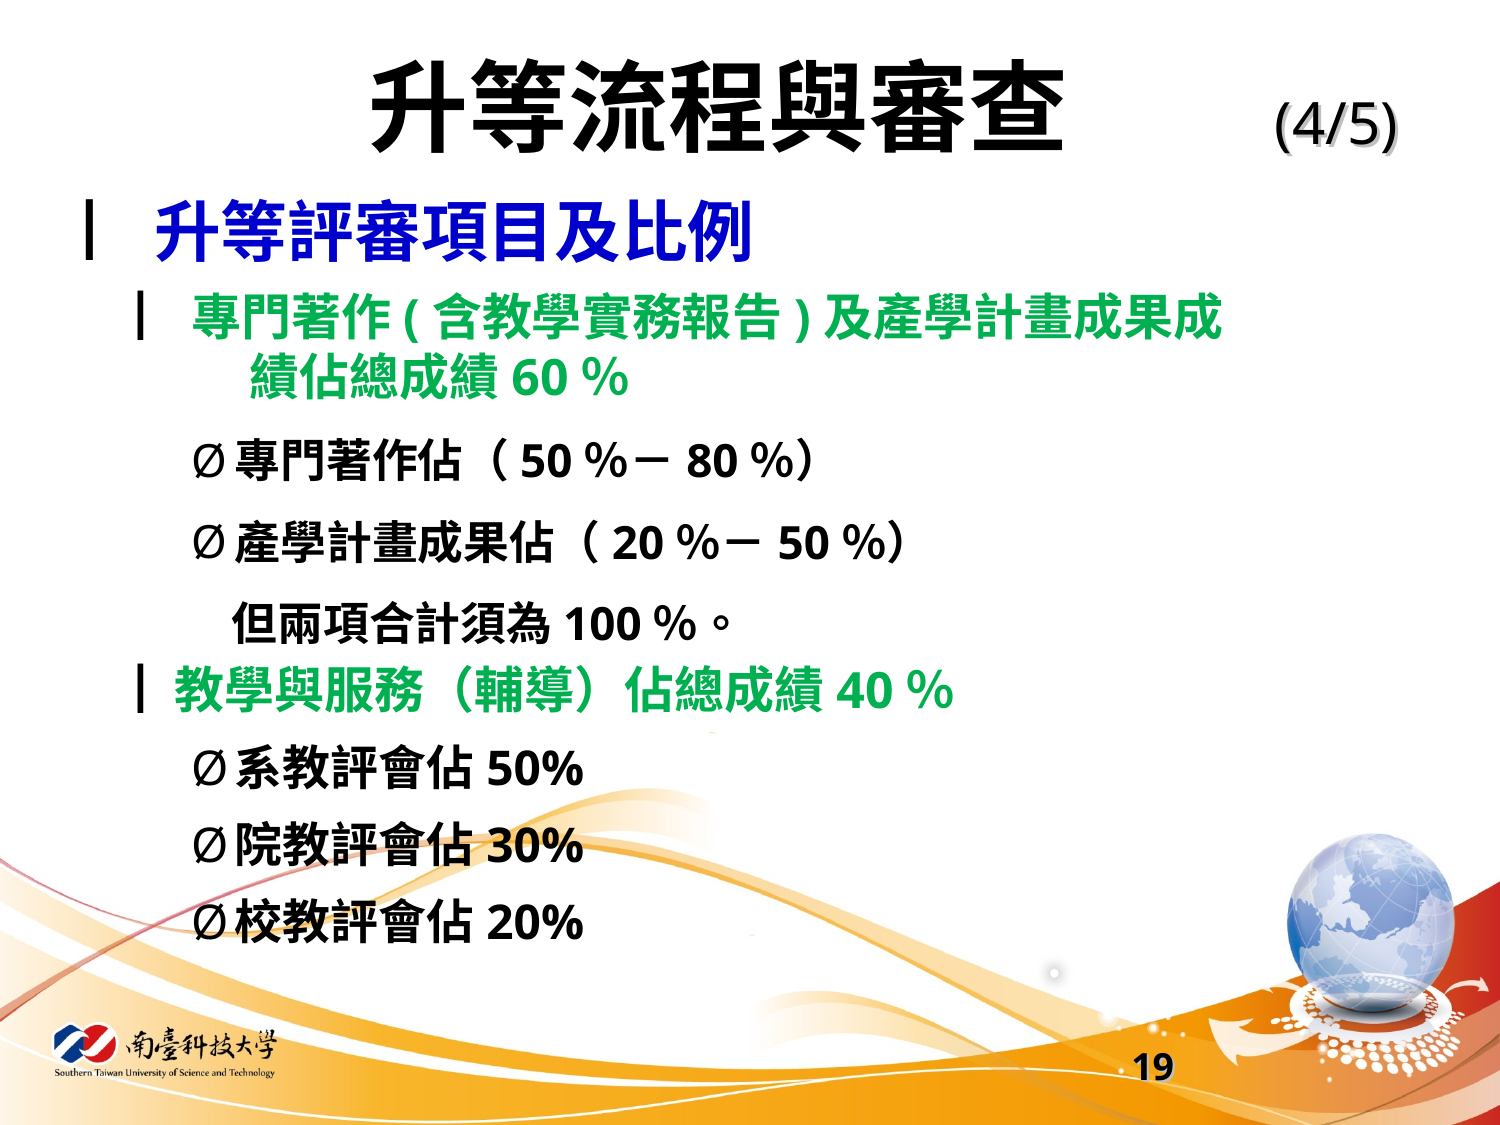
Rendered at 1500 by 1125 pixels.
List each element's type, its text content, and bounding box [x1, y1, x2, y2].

text_box 升等評審項目及比例 [0, 182, 1077, 277]
text_box 19 [1116, 1035, 1467, 1095]
subtitle 專門著作(含教學實務報告)及產學計畫成果成績佔總成績60％ 專門著作佔（50％－80％） 產學計畫成果佔（20％－50％） 但兩項合計須為100％。 教學與服務（輔導）佔總成績40％ 系教評會佔50% 院教評會佔30% 校教評會佔20% [88, 278, 1270, 979]
title 升等流程與審查 (4/5) [147, 19, 1483, 261]
